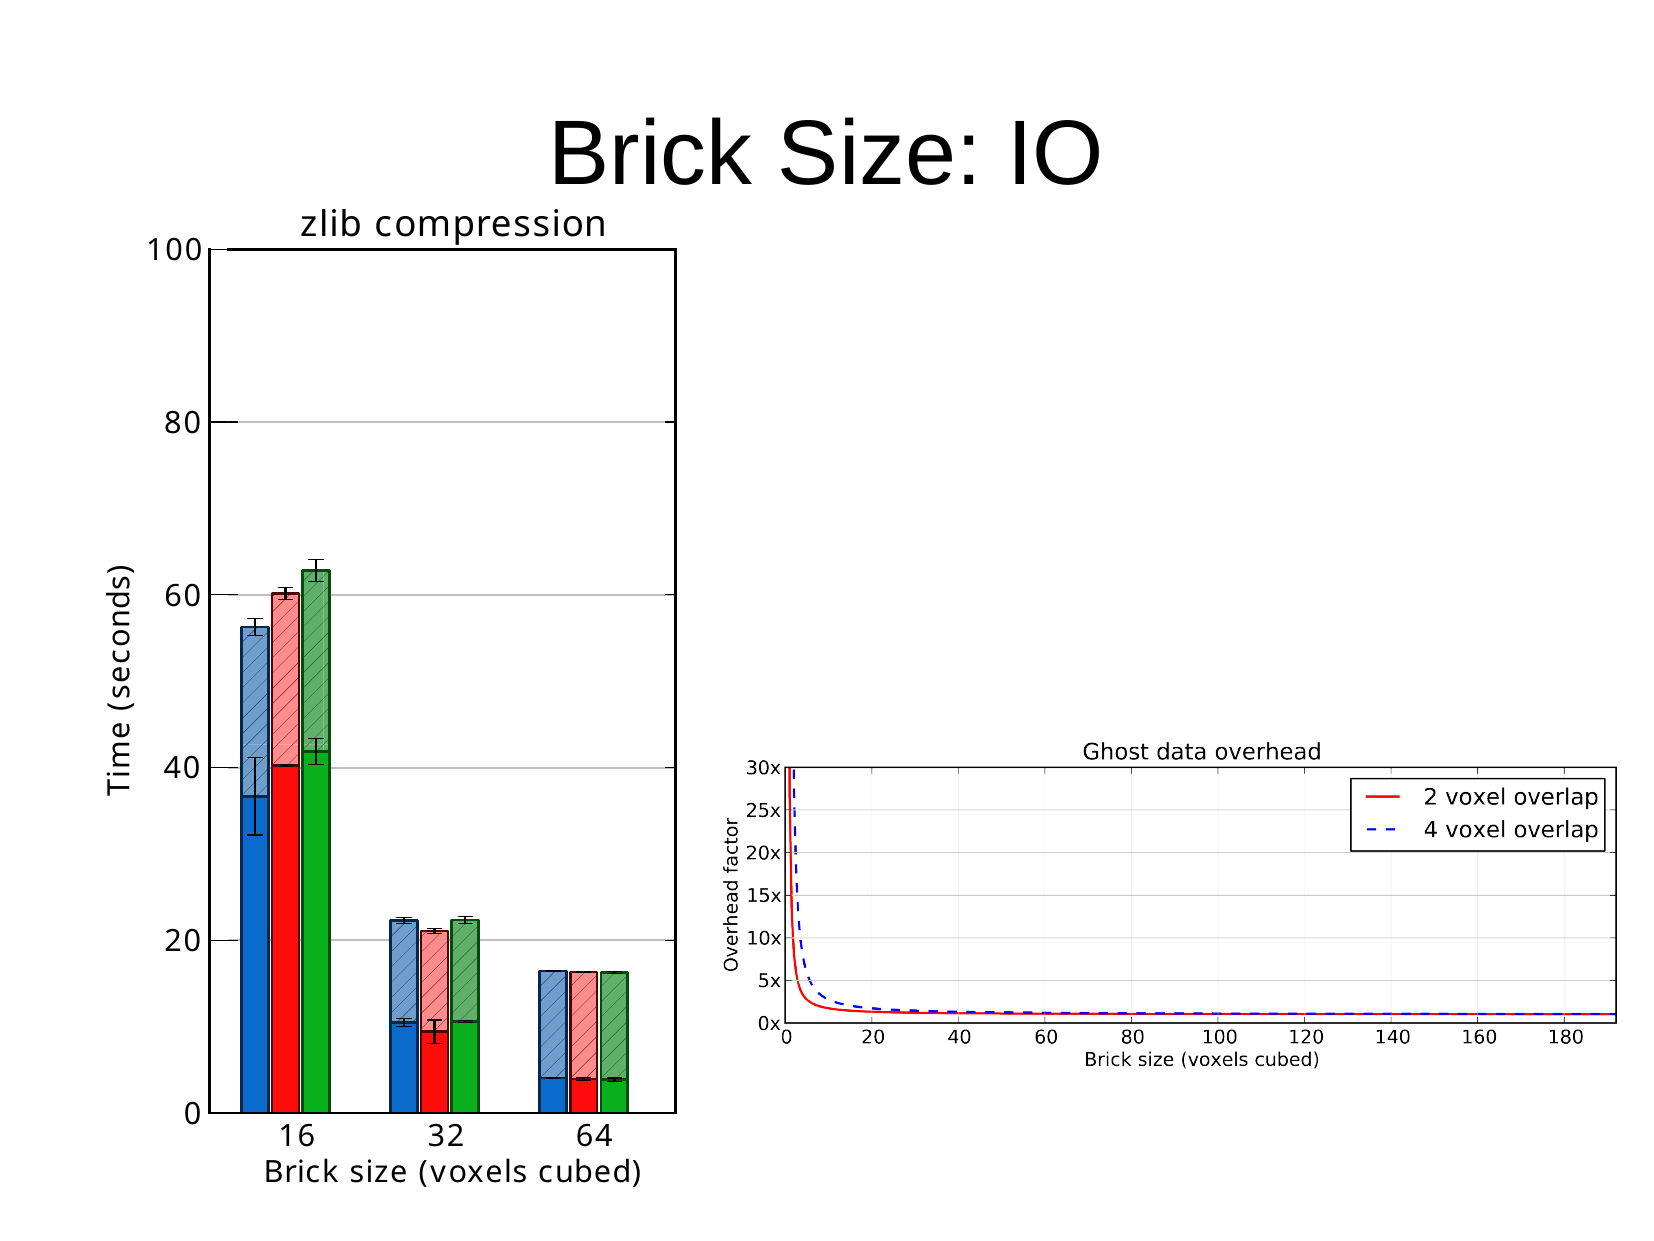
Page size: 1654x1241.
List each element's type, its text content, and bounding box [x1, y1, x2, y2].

picture [717, 733, 1625, 1074]
title Brick Size: IO [82, 49, 1571, 257]
picture [106, 209, 677, 1187]
